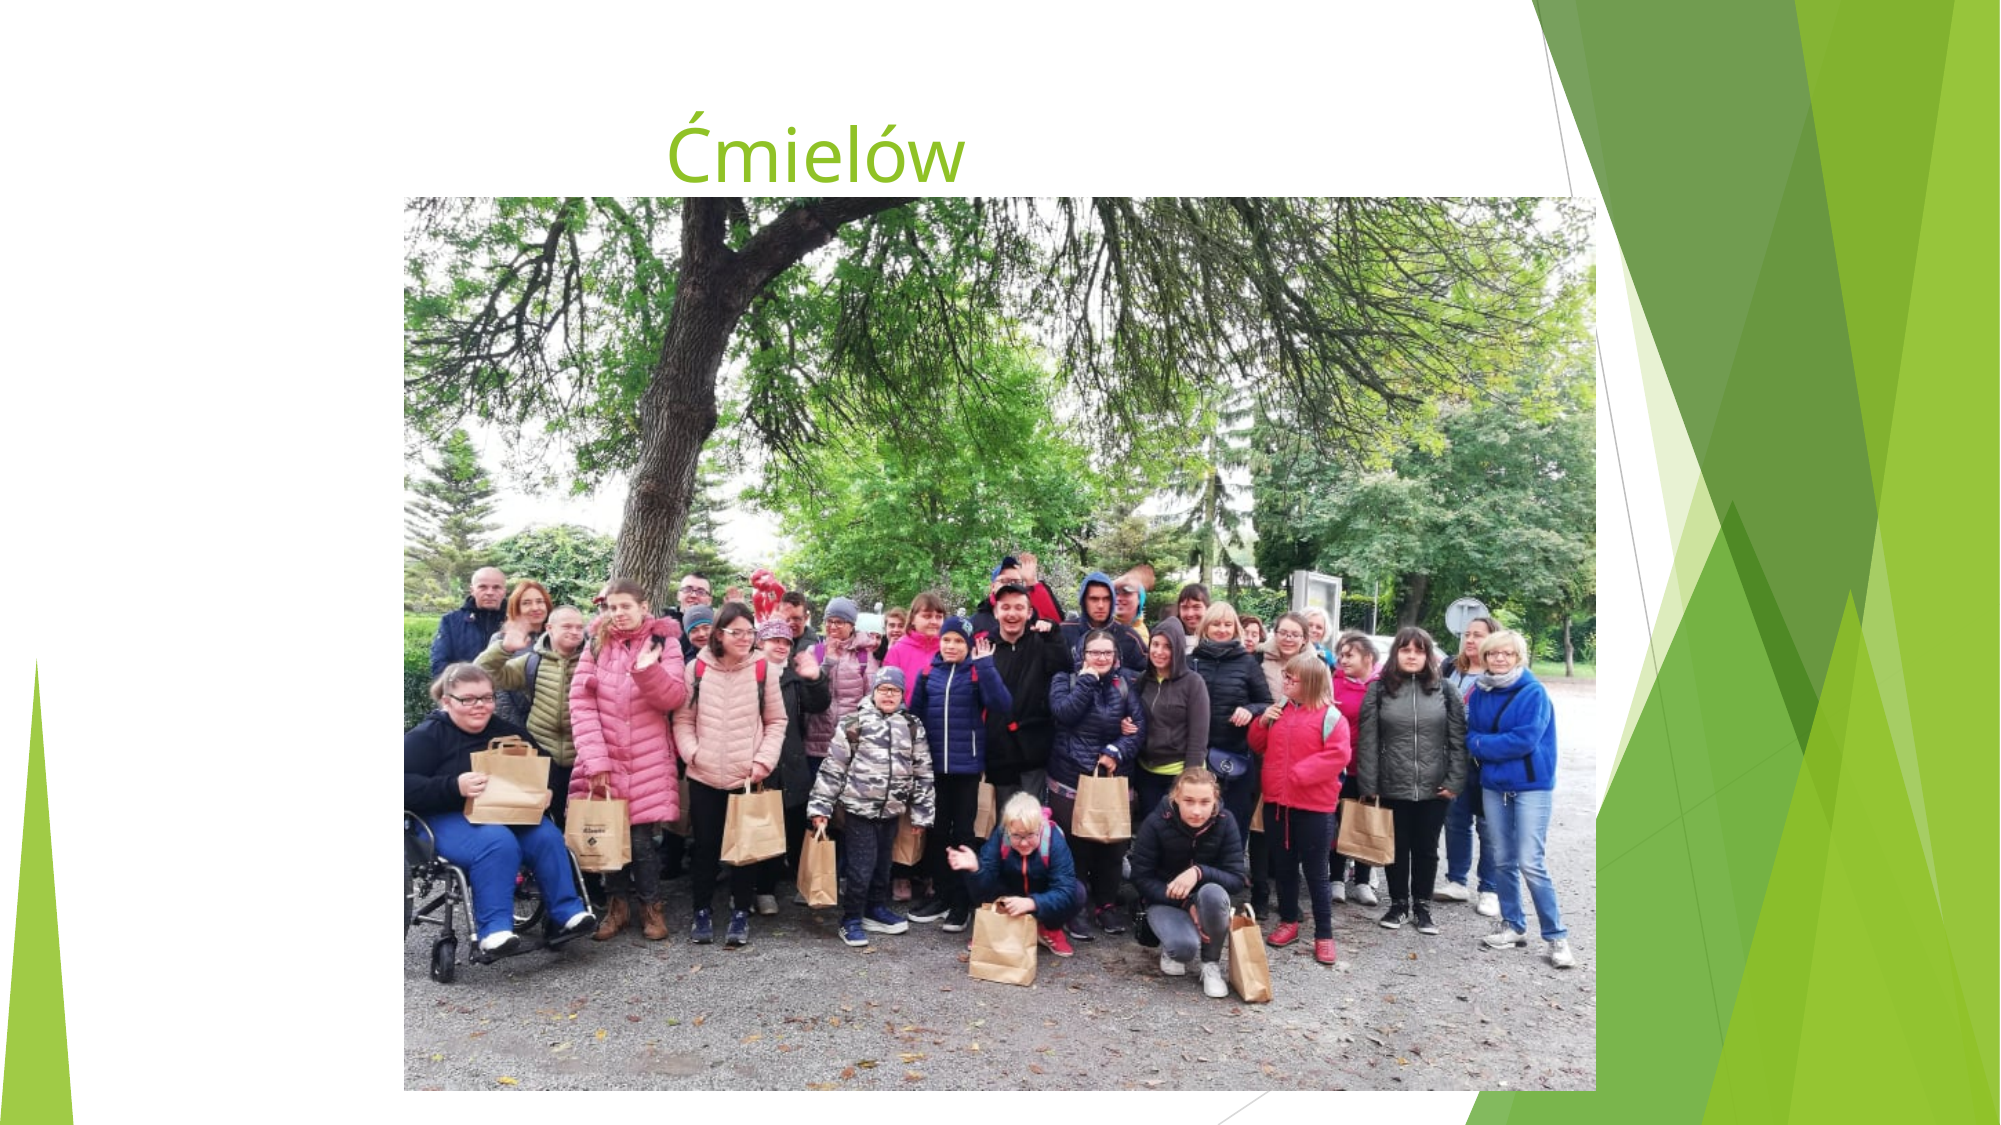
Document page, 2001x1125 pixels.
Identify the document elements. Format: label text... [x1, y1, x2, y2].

title Ćmielów [111, 99, 1522, 317]
picture [404, 197, 1596, 1091]
